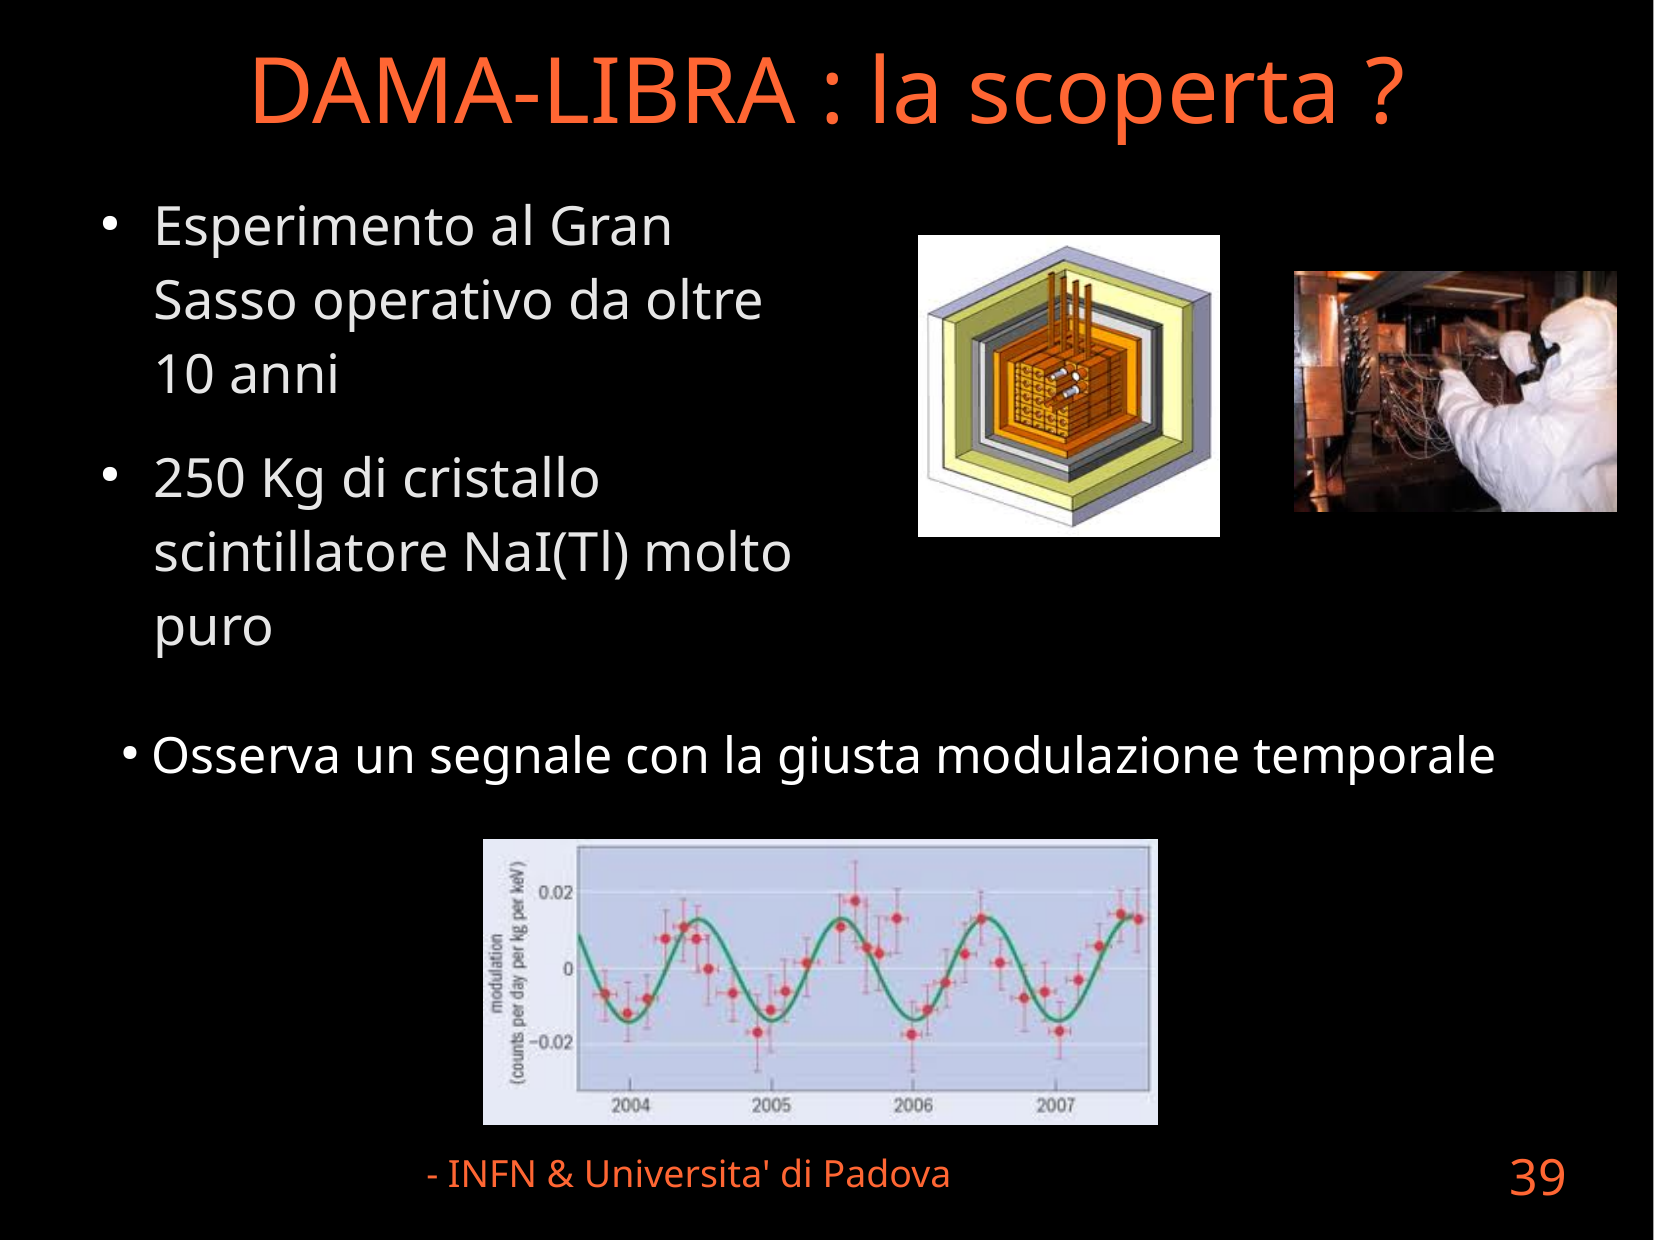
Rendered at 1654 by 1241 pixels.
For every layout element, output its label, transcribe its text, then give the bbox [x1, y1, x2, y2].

list Esperimento al Gran Sasso operativo da oltre 10 anni 250 Kg di cristallo scintillatore NaI(Tl) molto puro [82, 187, 809, 1109]
title DAMA-LIBRA : la scoperta ? [82, 19, 1571, 157]
picture [483, 839, 1158, 1126]
picture [918, 235, 1220, 537]
text_box Osserva un segnale con la giusta modulazione temporale [106, 712, 1414, 805]
picture [1294, 271, 1617, 512]
